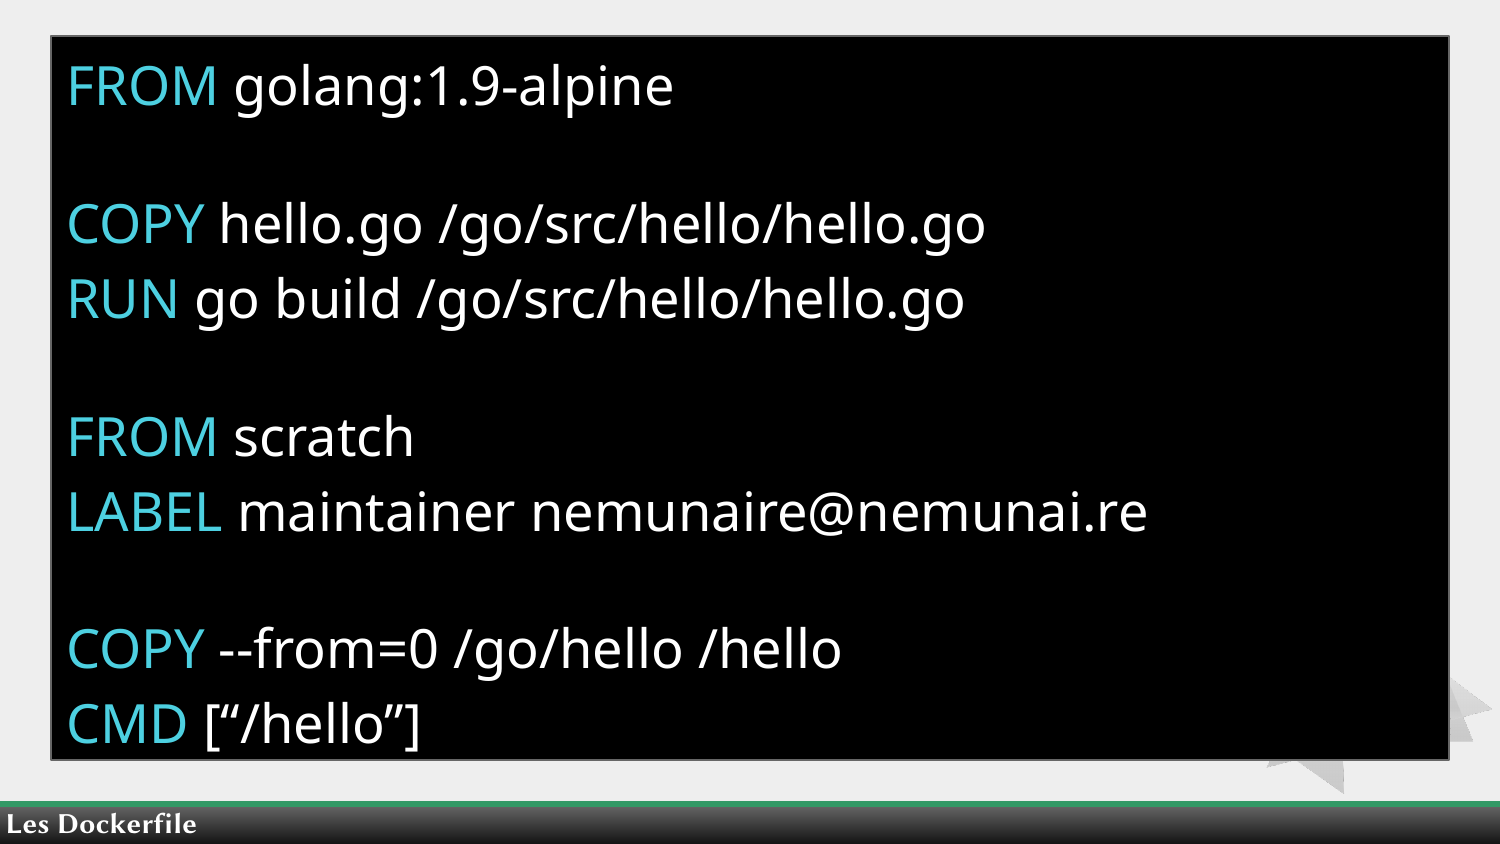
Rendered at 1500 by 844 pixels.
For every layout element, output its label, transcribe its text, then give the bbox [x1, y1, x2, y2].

picture [1187, 587, 1492, 794]
text_box FROM golang:1.9-alpine COPY hello.go /go/src/hello/hello.go RUN go build /go/src/hello/hello.go FROM scratch LABEL maintainer nemunaire@nemunai.re COPY --from=0 /go/hello /hello CMD [“/hello”] [51, 36, 1449, 761]
title Les Dockerfile [5, 801, 1075, 844]
